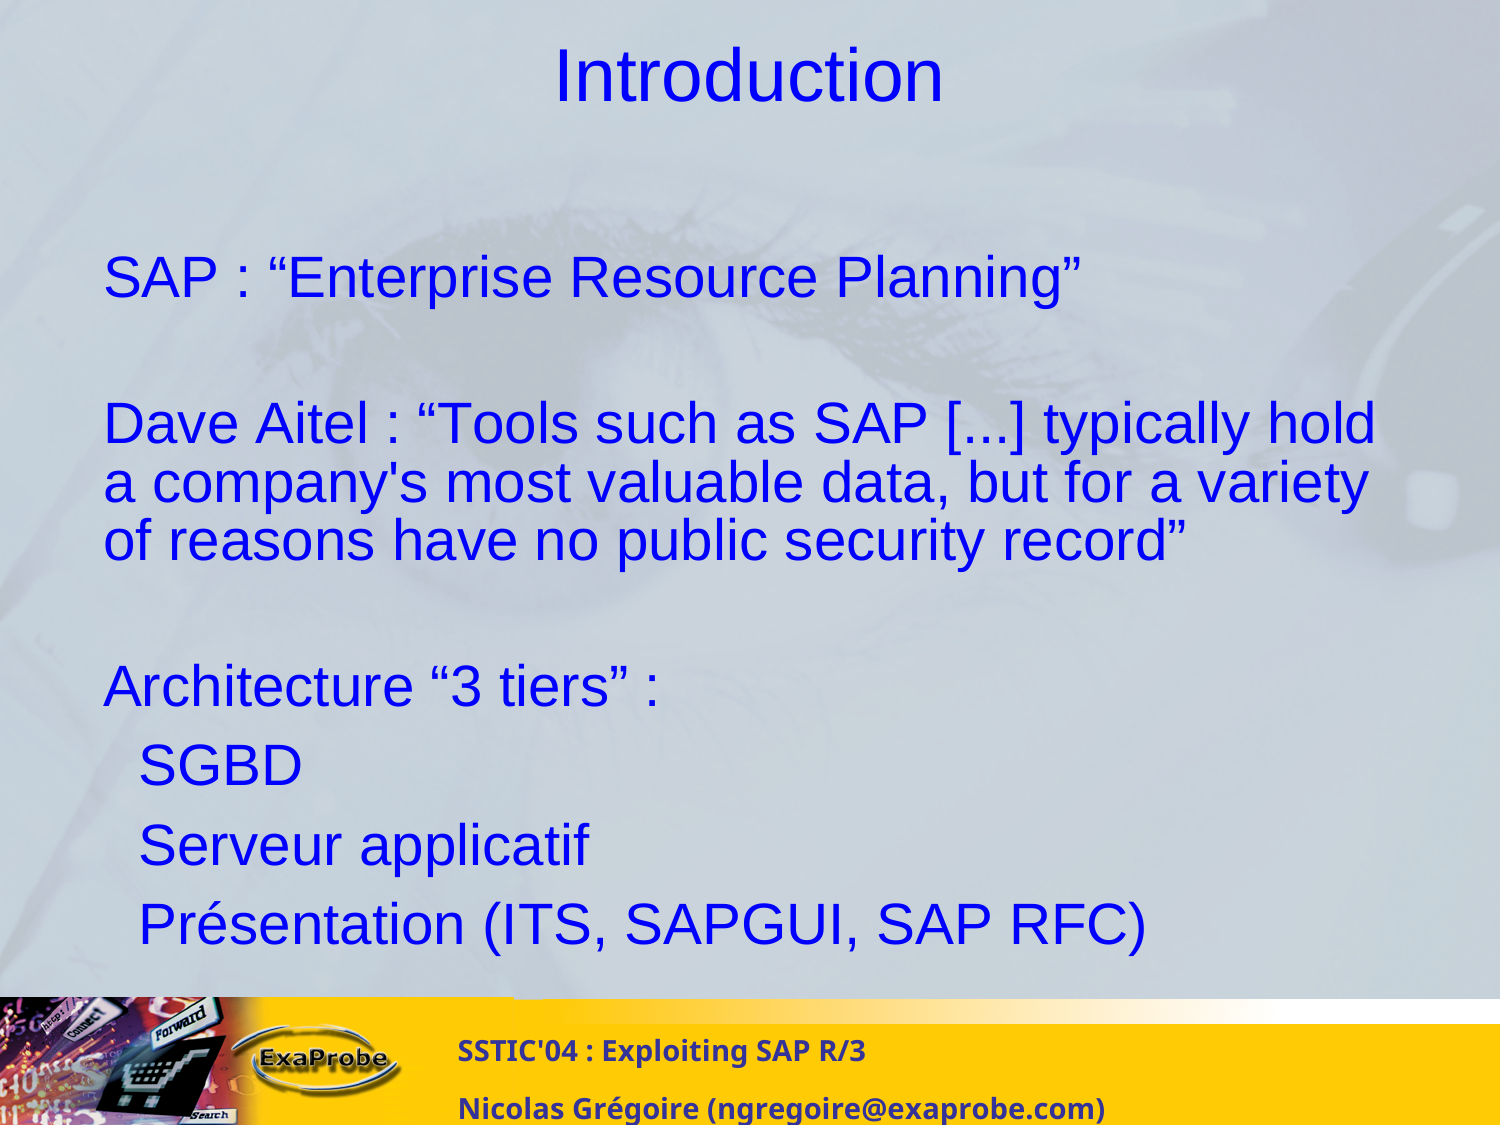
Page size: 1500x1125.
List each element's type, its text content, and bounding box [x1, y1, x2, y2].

title Introduction [0, 0, 1500, 152]
list SAP : “Enterprise Resource Planning” Dave Aitel : “Tools such as SAP [...] typically hold a company's most valuable data, but for a variety of reasons have no public security record” Architecture “3 tiers” : SGBD Serveur applicatif Présentation (ITS, SAPGUI, SAP RFC) [88, 243, 1439, 986]
